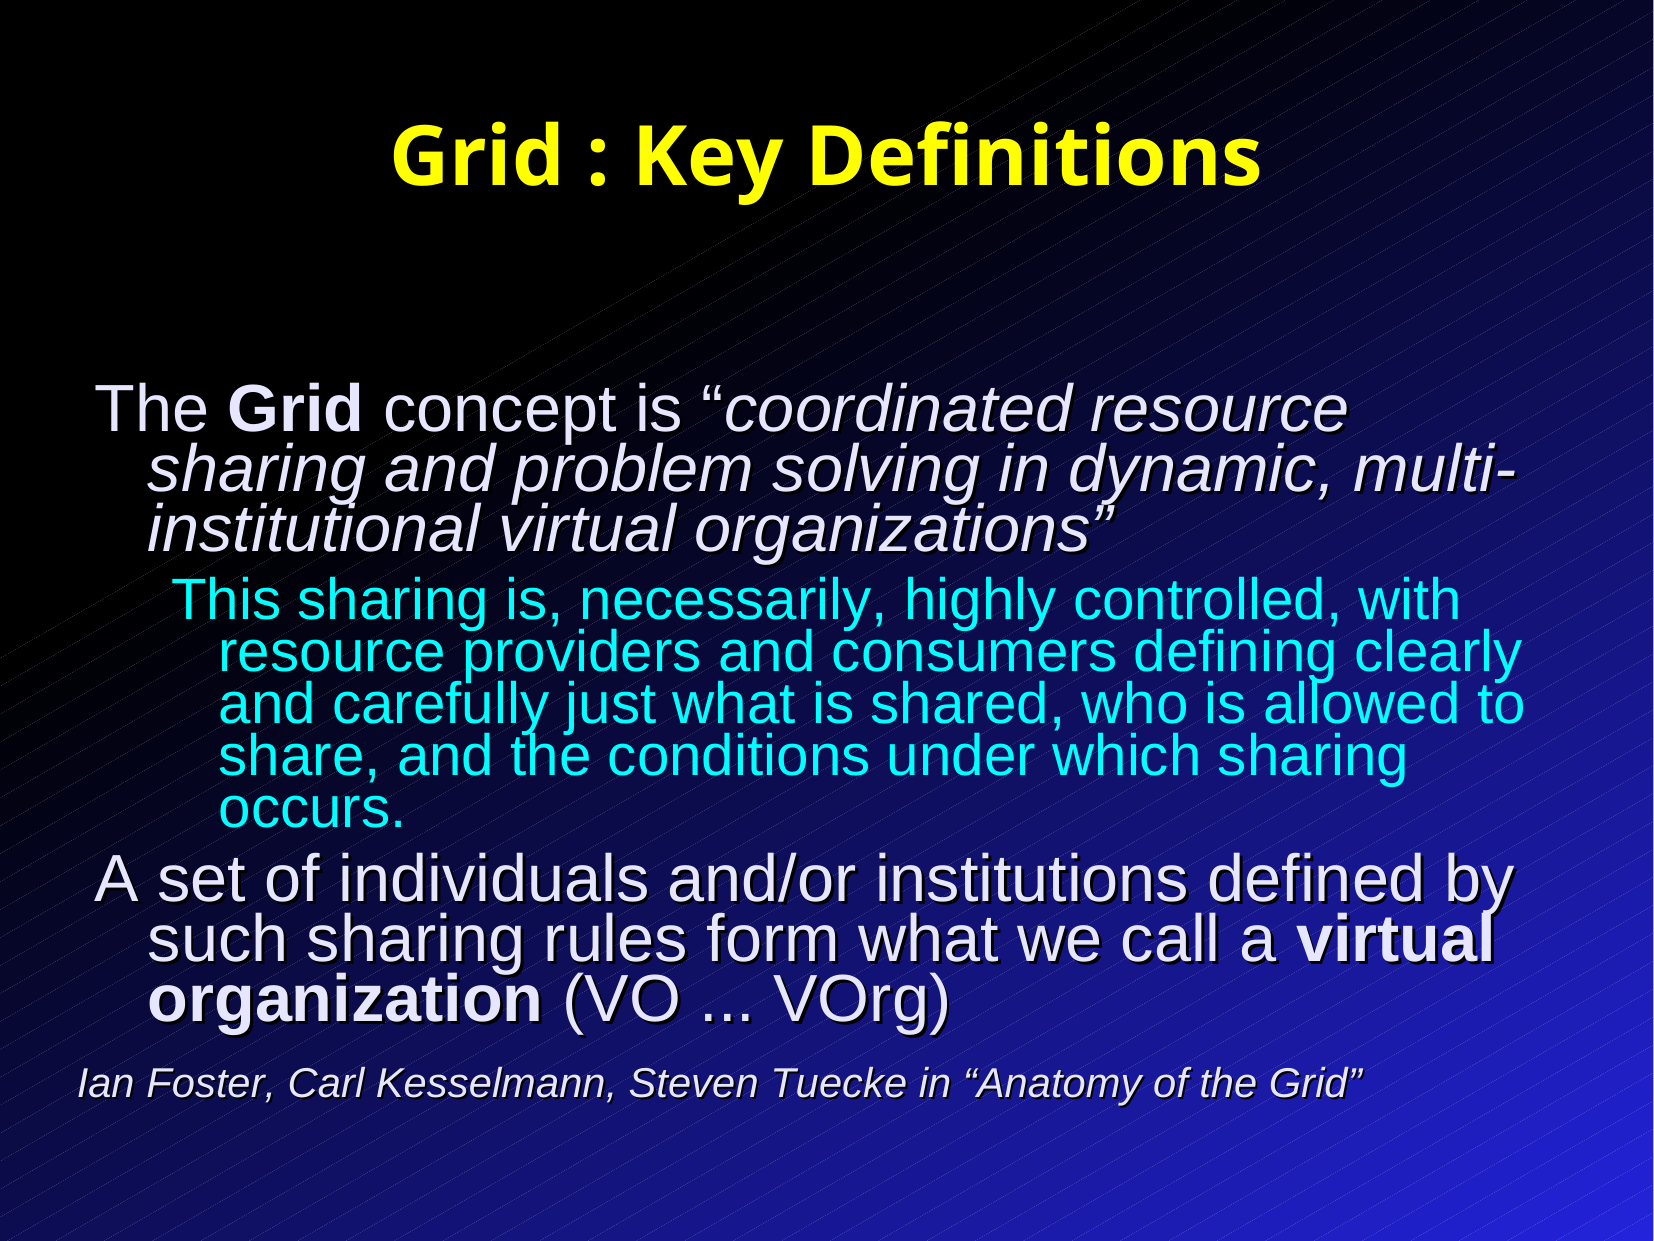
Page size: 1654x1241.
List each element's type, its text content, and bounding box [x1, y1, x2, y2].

list The Grid concept is “coordinated resource sharing and problem solving in dynamic, multi-institutional virtual organizations” This sharing is, necessarily, highly controlled, with resource providers and consumers defining clearly and carefully just what is shared, who is allowed to share, and the conditions under which sharing occurs. A set of individuals and/or institutions defined by such sharing rules form what we call a virtual organization (VO ... VOrg) Ian Foster, Carl Kesselmann, Steven Tuecke in “Anatomy of the Grid” [76, 383, 1565, 1203]
title Grid : Key Definitions [82, 49, 1571, 257]
